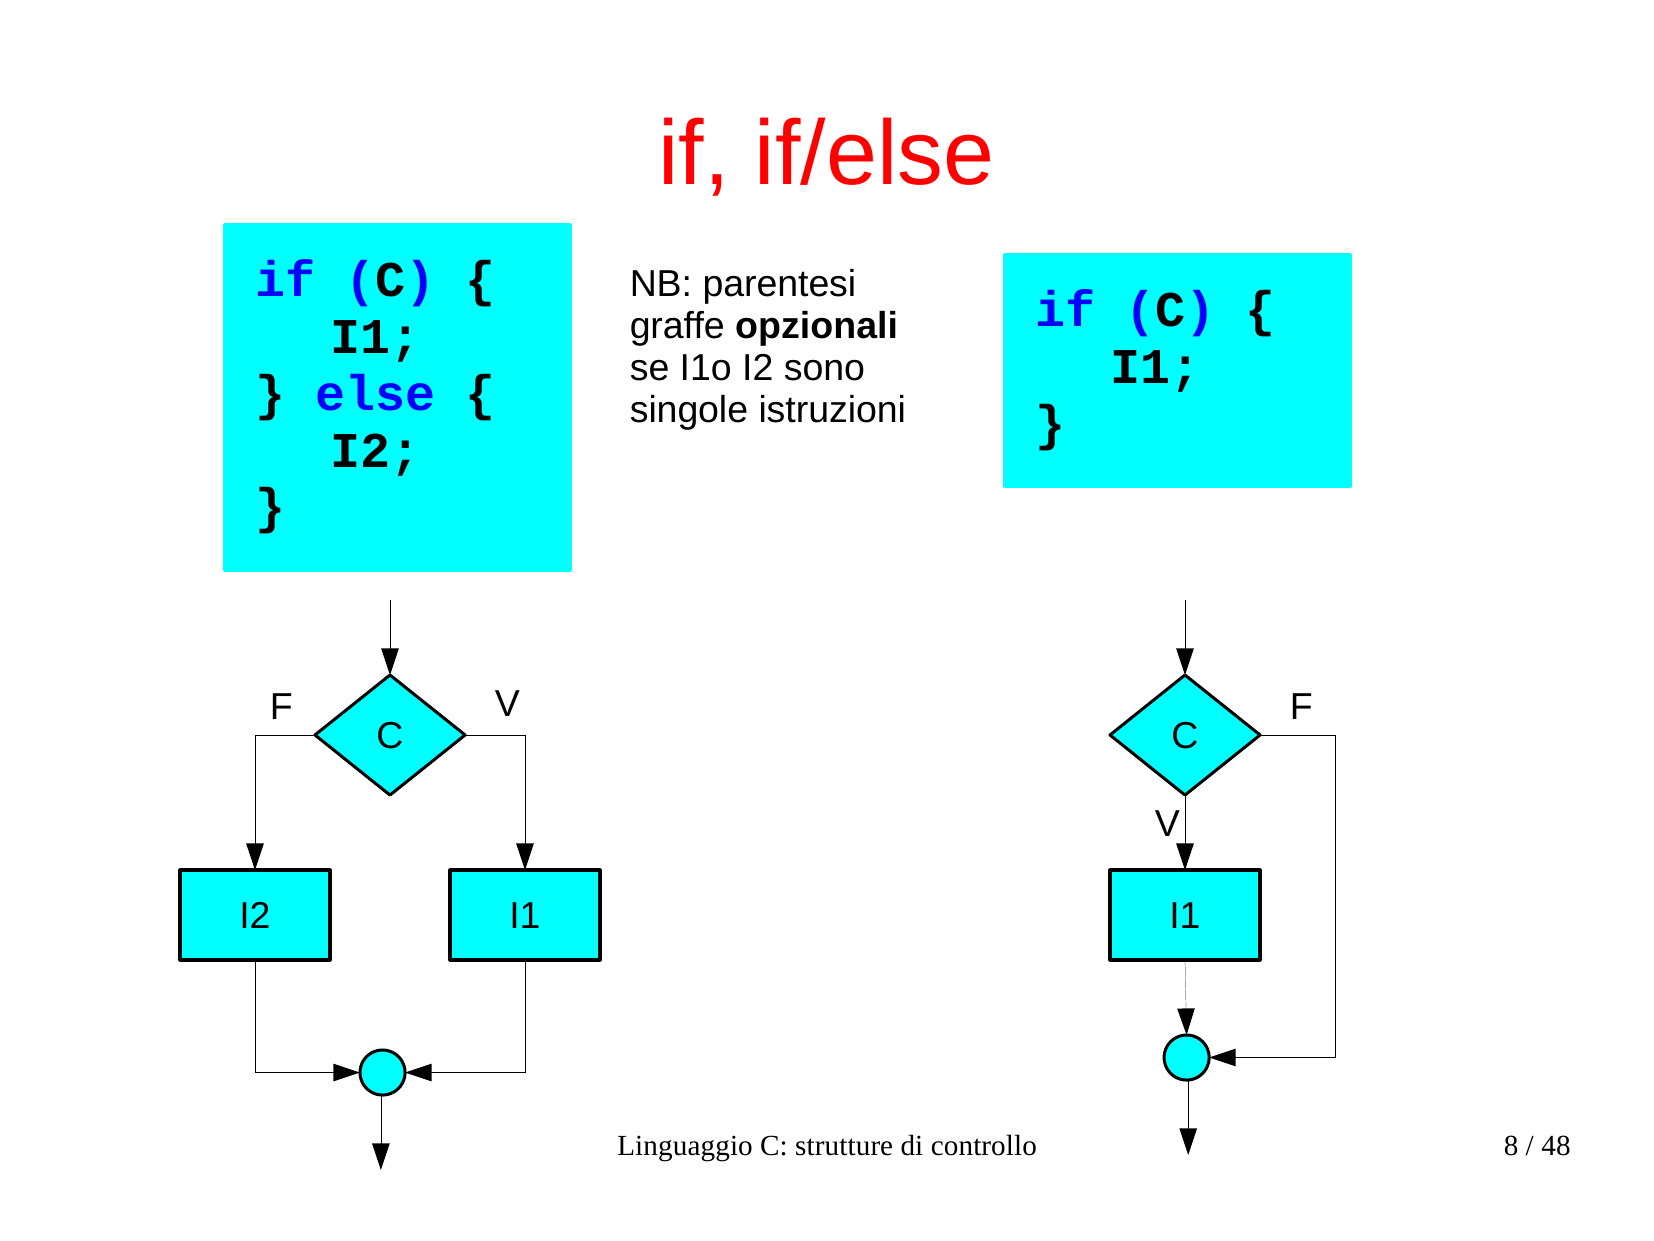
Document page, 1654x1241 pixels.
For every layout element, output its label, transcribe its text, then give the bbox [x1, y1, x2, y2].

text_box F [1275, 678, 1321, 736]
text_box I1 [1110, 870, 1261, 961]
text_box [360, 1050, 406, 1096]
text_box if (C) { I1; } [1005, 255, 1351, 487]
text_box F [255, 678, 301, 736]
text_box C [315, 675, 466, 796]
text_box if (C) { I1; } else { I2; } [225, 225, 571, 571]
text_box C [1110, 675, 1261, 795]
text_box [1164, 1035, 1210, 1081]
text_box NB: parentesi graffe opzionali se I1o I2 sono singole istruzioni [615, 255, 961, 438]
text_box I2 [180, 870, 331, 961]
text_box V [480, 675, 526, 732]
text_box V [1140, 795, 1186, 852]
text_box I1 [450, 870, 601, 961]
title if, if/else [82, 49, 1571, 257]
